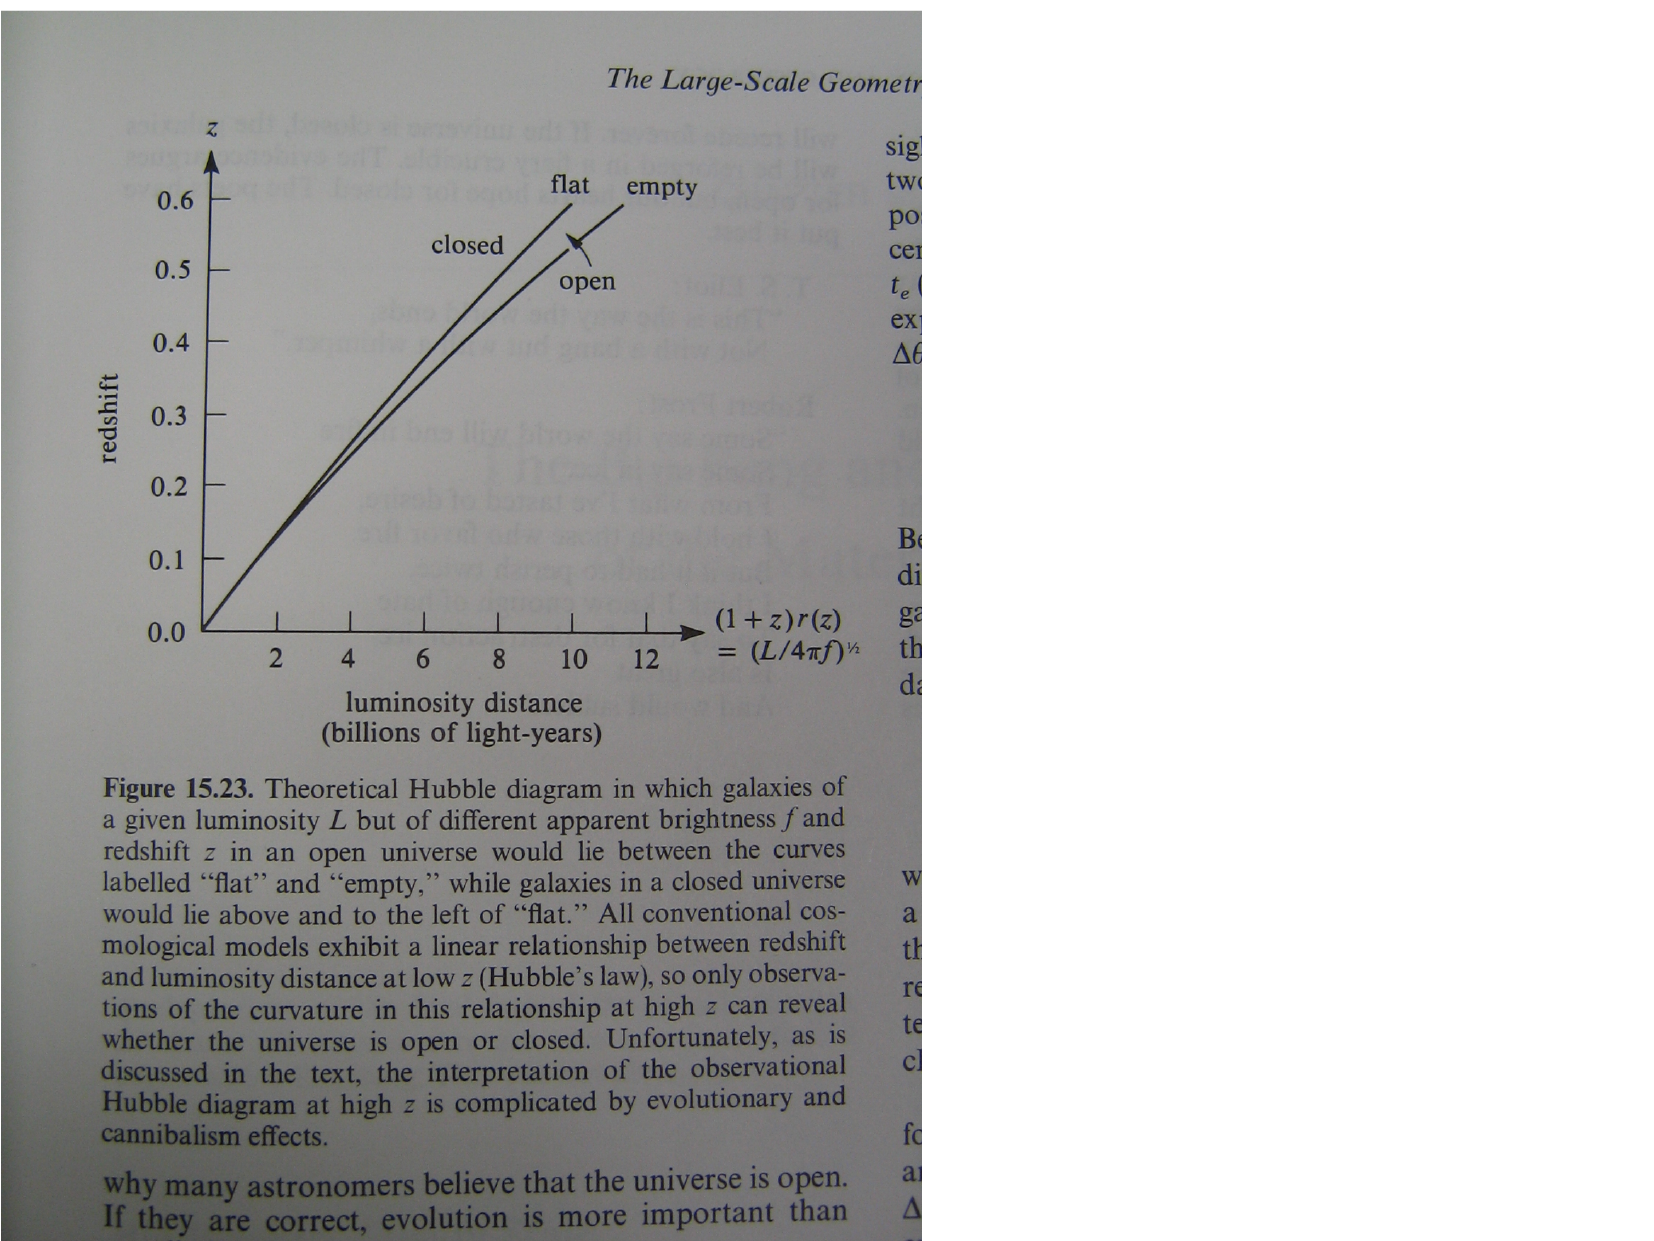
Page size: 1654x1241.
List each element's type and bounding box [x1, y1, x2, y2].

picture [0, 10, 922, 1241]
